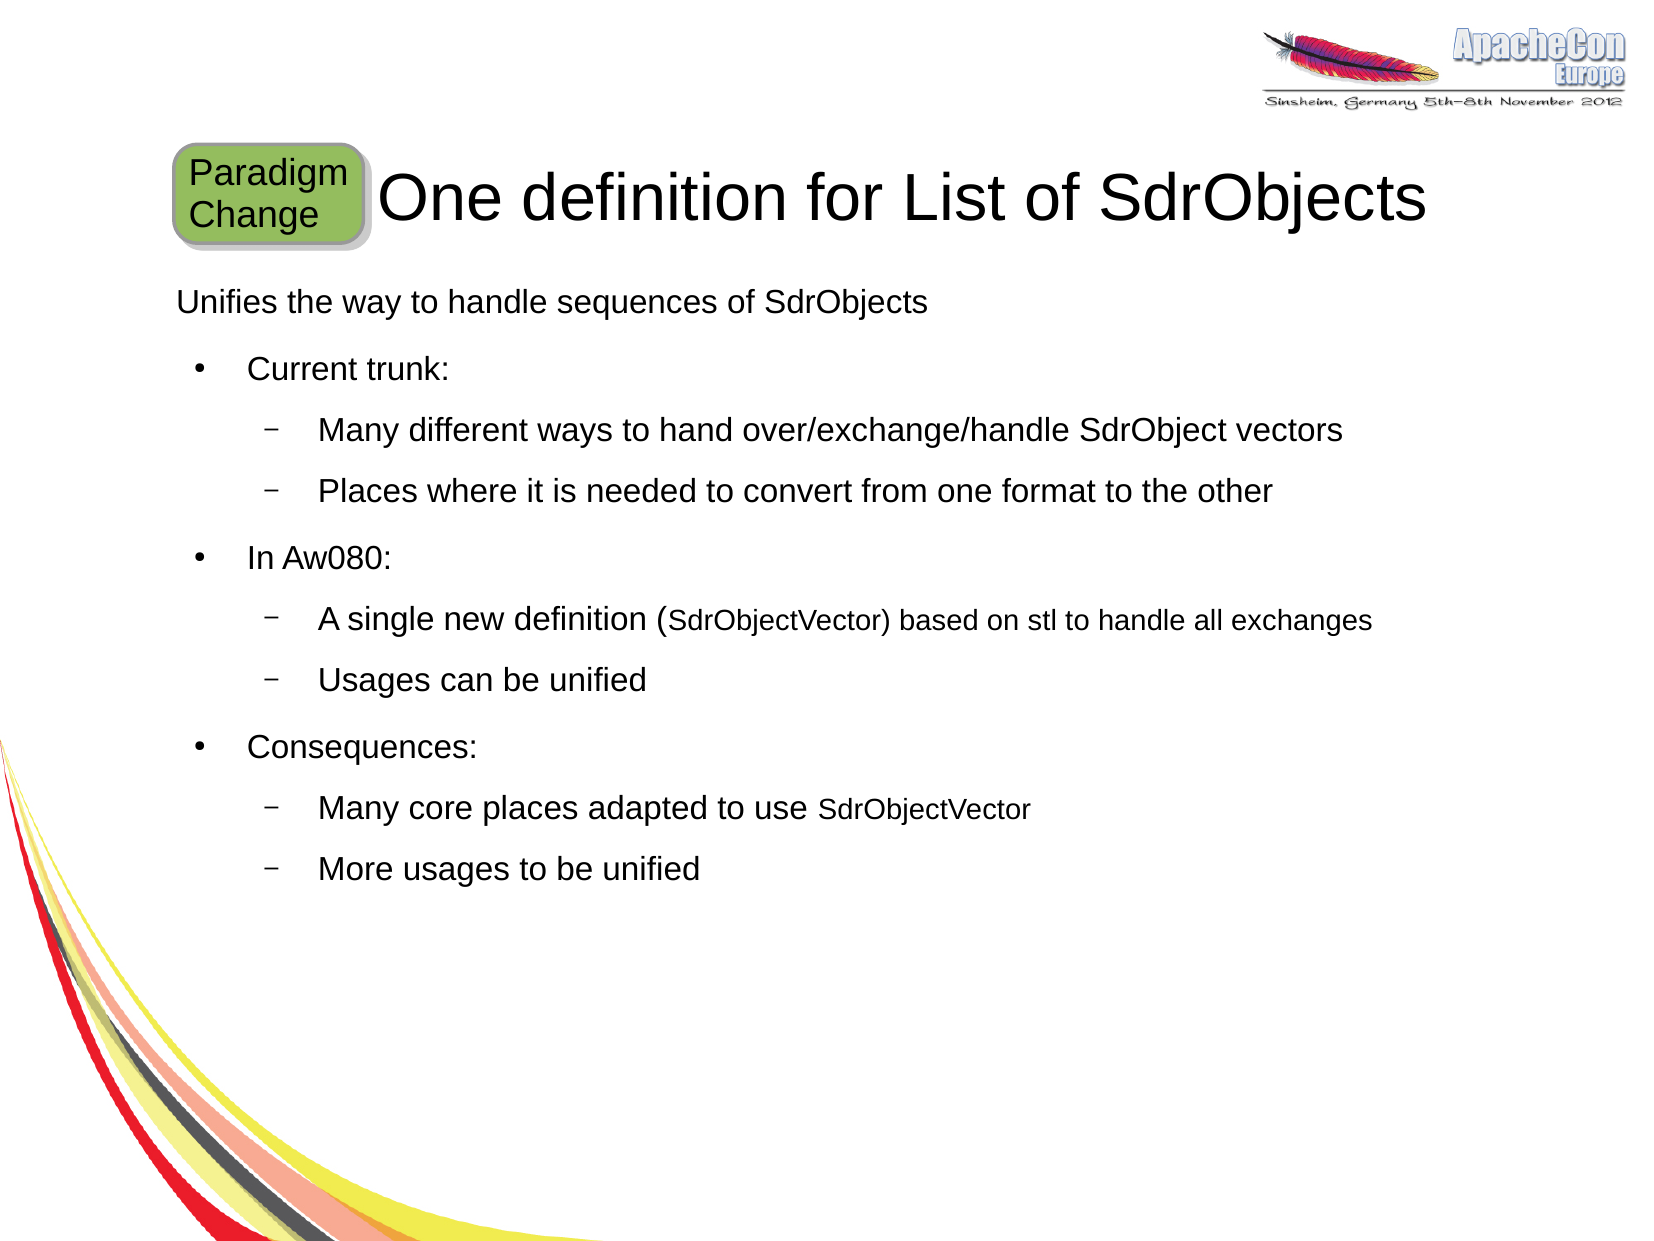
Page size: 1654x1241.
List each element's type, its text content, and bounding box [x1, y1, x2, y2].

picture [0, 0, 1654, 1241]
list Unifies the way to handle sequences of SdrObjects Current trunk: Many different ways to hand over/exchange/handle SdrObject vectors Places where it is needed to convert from one format to the other In Aw080: A single new definition (SdrObjectVector) based on stl to handle all exchanges Usages can be unified Consequences: Many core places adapted to use SdrObjectVector More usages to be unified [176, 283, 1535, 990]
title One definition for List of SdrObjects [377, 148, 1530, 247]
text_box Paradigm Change [173, 144, 364, 244]
